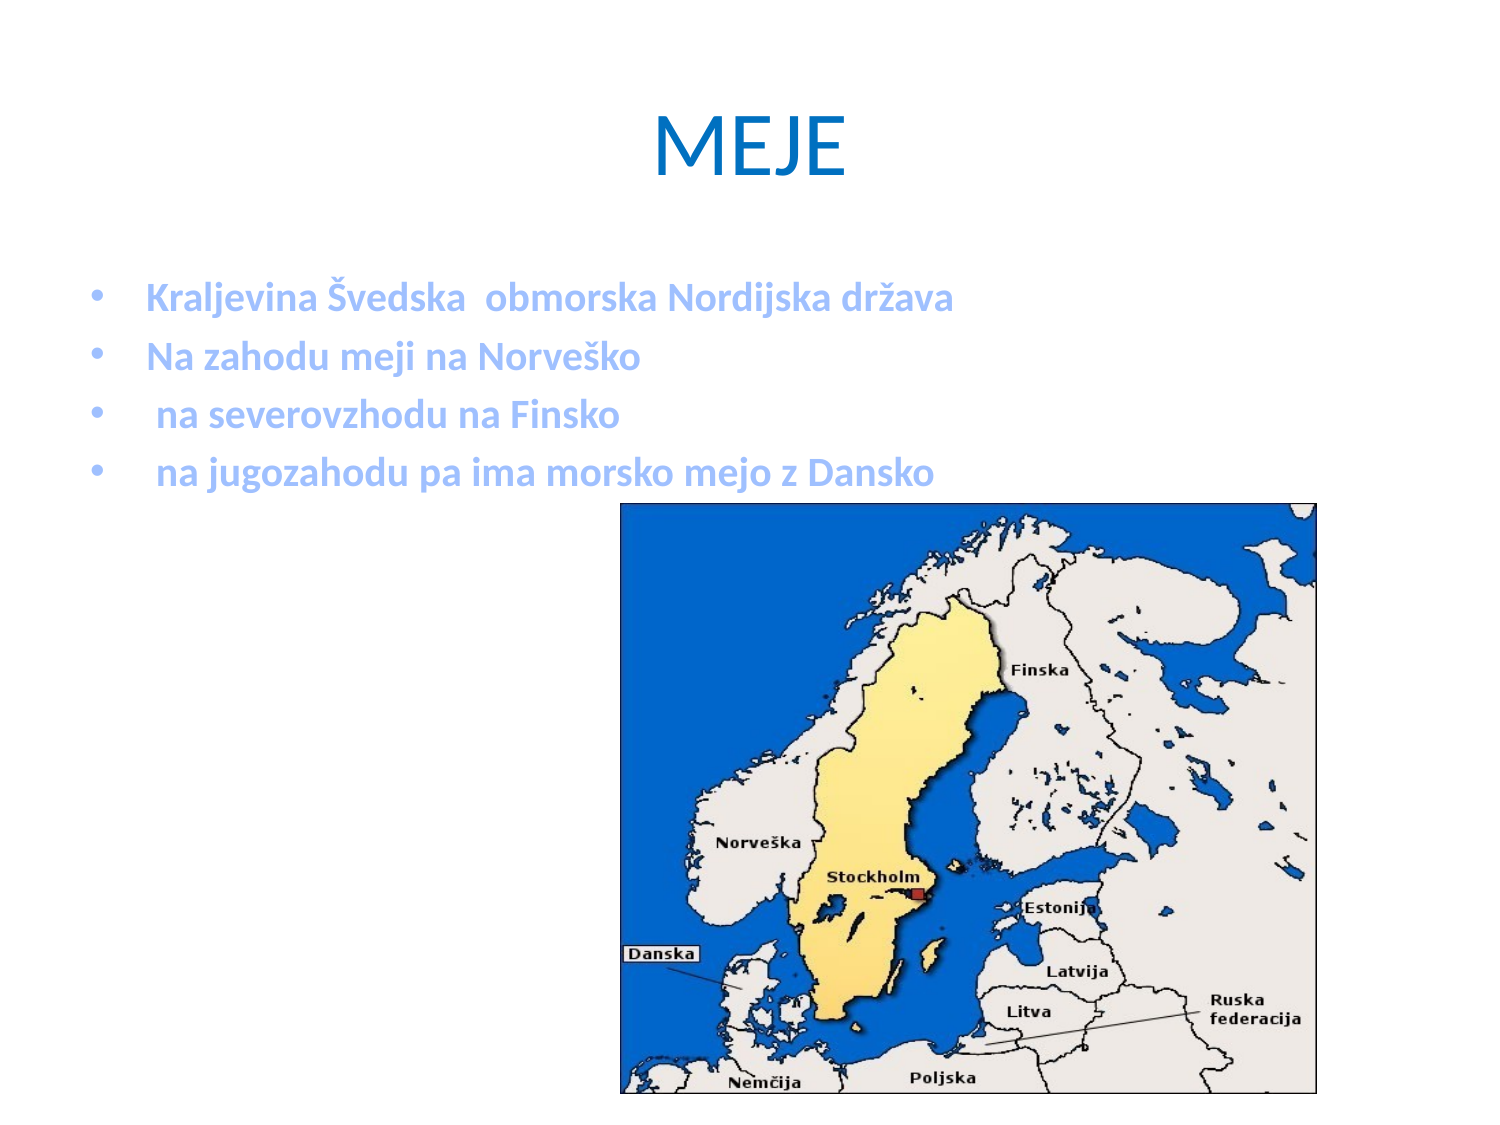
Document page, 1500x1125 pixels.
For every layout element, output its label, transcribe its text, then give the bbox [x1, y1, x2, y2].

picture [620, 503, 1317, 1094]
title MEJE [75, 45, 1425, 233]
list Kraljevina Švedska obmorska Nordijska država Na zahodu meji na Norveško na severovzhodu na Finsko na jugozahodu pa ima morsko mejo z Dansko [75, 262, 1425, 1005]
